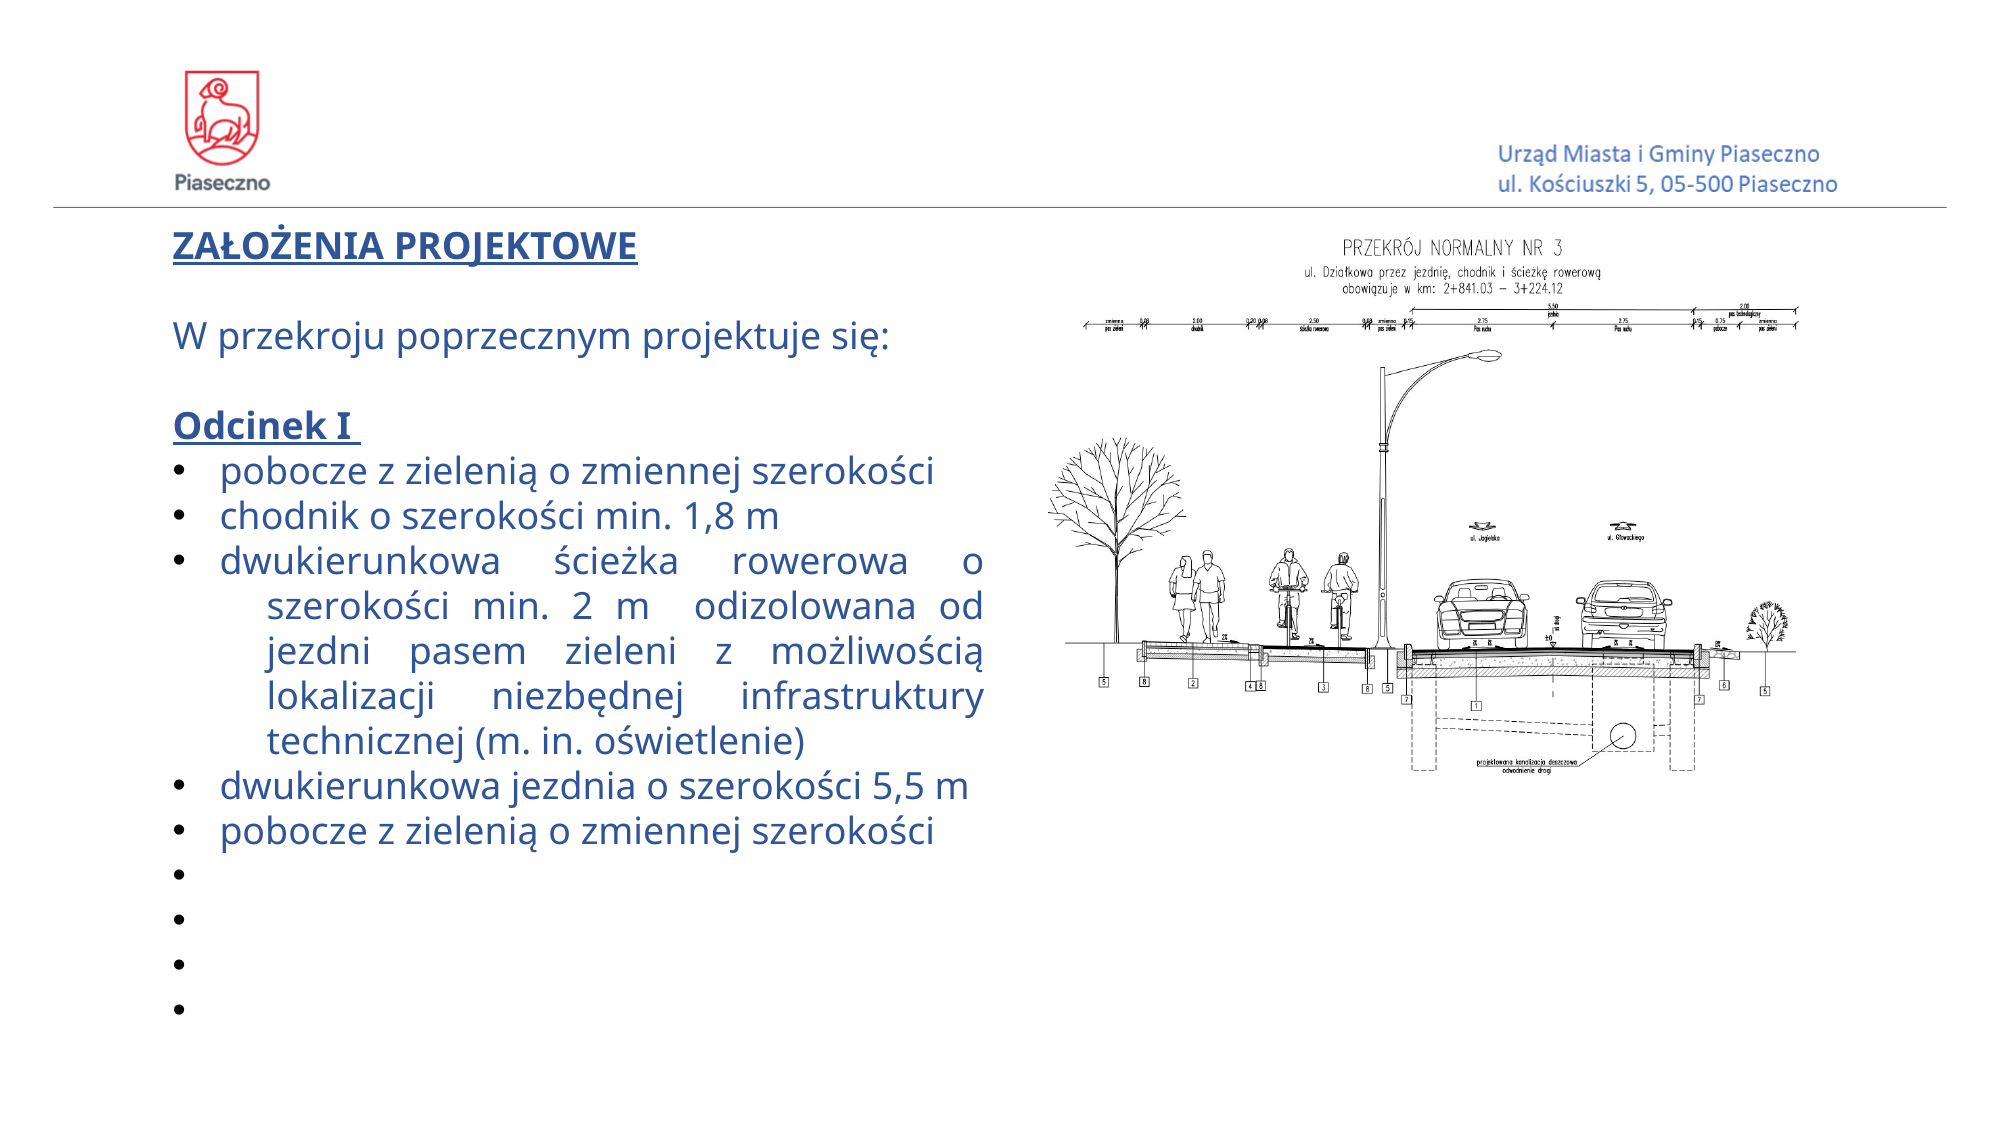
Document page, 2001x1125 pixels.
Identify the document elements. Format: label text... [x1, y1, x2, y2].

picture [53, 69, 1947, 777]
text_box ZAŁOŻENIA PROJEKTOWE W przekroju poprzecznym projektuje się: Odcinek I pobocze z zielenią o zmiennej szerokości chodnik o szerokości min. 1,8 m dwukierunkowa ścieżka rowerowa o szerokości min. 2 m odizolowana od jezdni pasem zieleni z możliwością lokalizacji niezbędnej infrastruktury technicznej (m. in. oświetlenie) dwukierunkowa jezdnia o szerokości 5,5 m pobocze z zielenią o zmiennej szerokości [158, 214, 1000, 1039]
